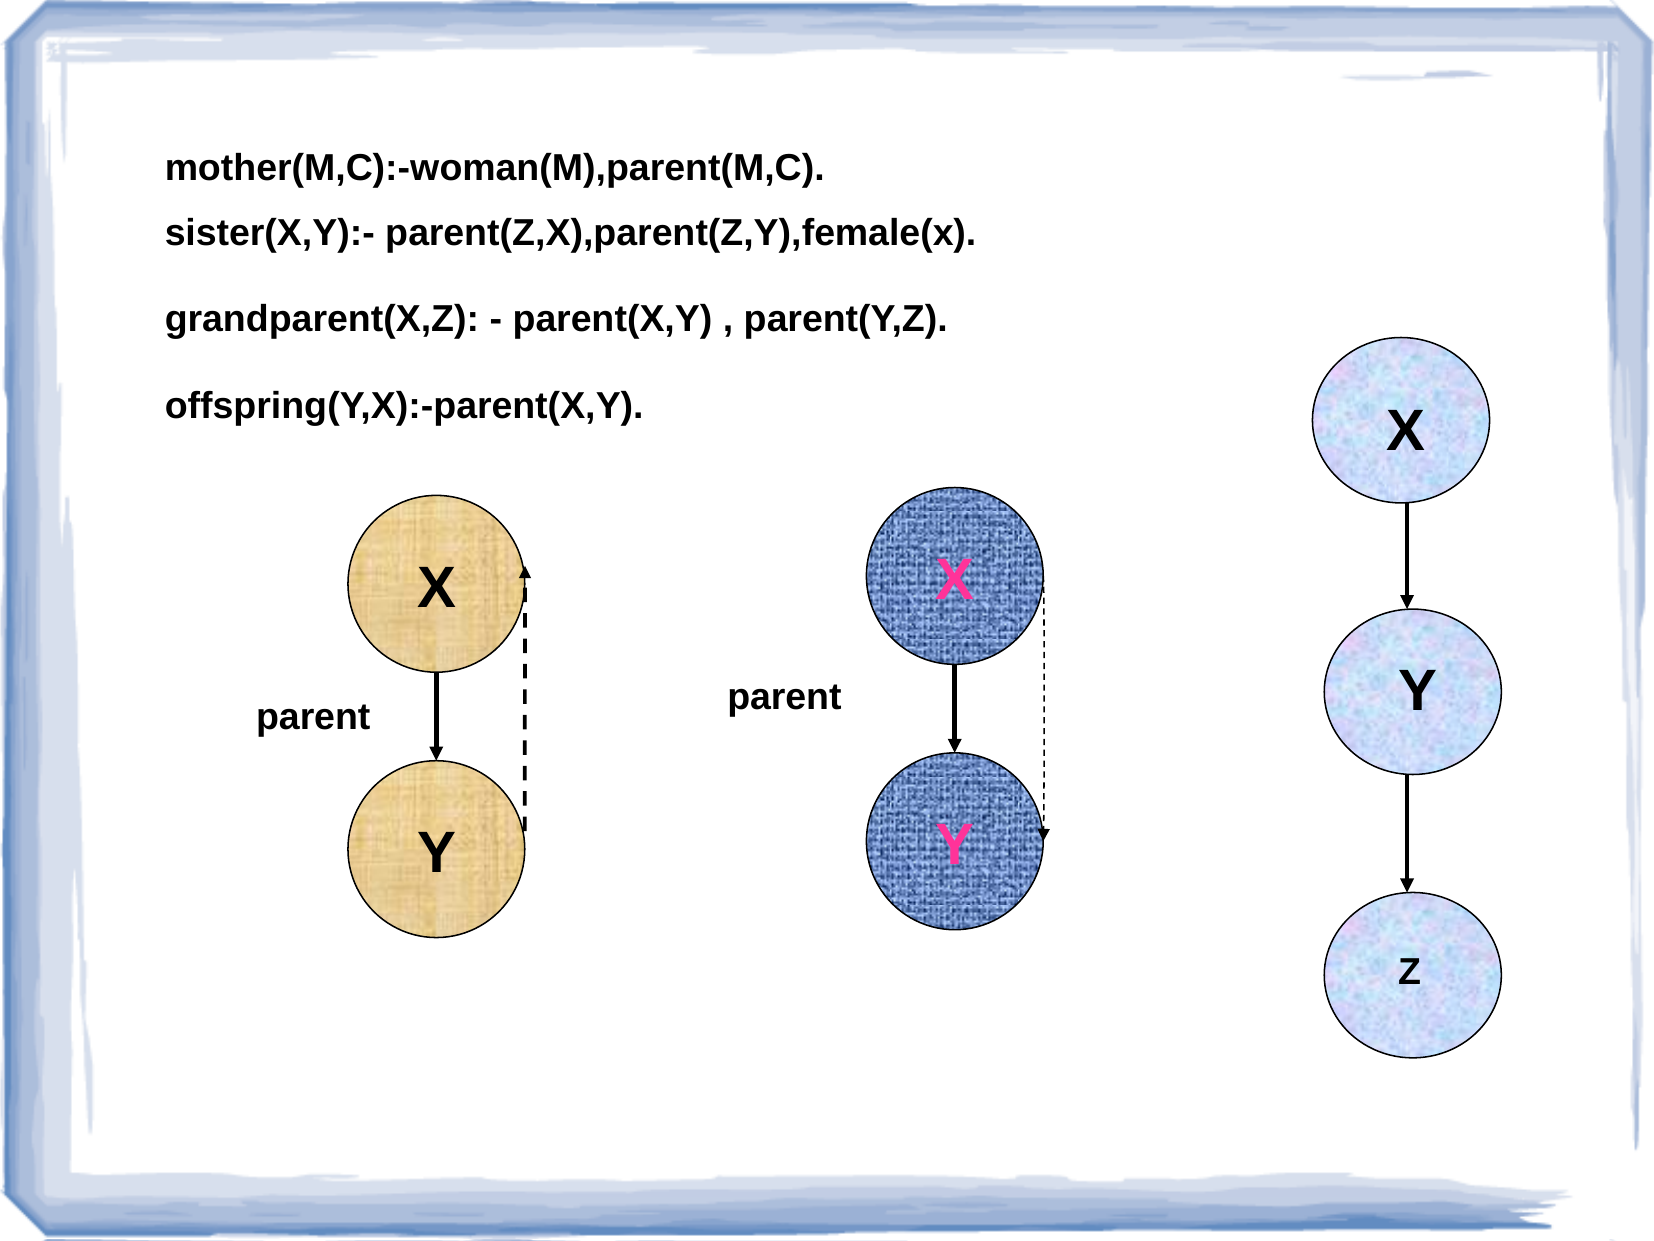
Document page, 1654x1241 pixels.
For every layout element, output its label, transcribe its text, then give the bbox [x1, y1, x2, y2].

text_box X [866, 487, 1044, 665]
text_box Y [347, 760, 525, 938]
text_box X [347, 495, 525, 673]
picture [0, 0, 1654, 1241]
text_box Z [1383, 939, 1455, 1001]
text_box parent [241, 684, 419, 745]
text_box [1324, 609, 1502, 775]
text_box [1324, 892, 1502, 1058]
text_box Y [866, 752, 1044, 930]
text_box mother(M,C):-woman(M),parent(M,C). sister(X,Y):- parent(Z,X),parent(Z,Y),female(x). grandparent(X,Z): - parent(X,Y) , parent(Y,Z). offspring(Y,X):-parent(X,Y). [150, 117, 993, 451]
text_box [1312, 337, 1490, 503]
text_box X [1371, 384, 1443, 471]
text_box Y [1383, 644, 1455, 730]
text_box parent [712, 664, 890, 725]
